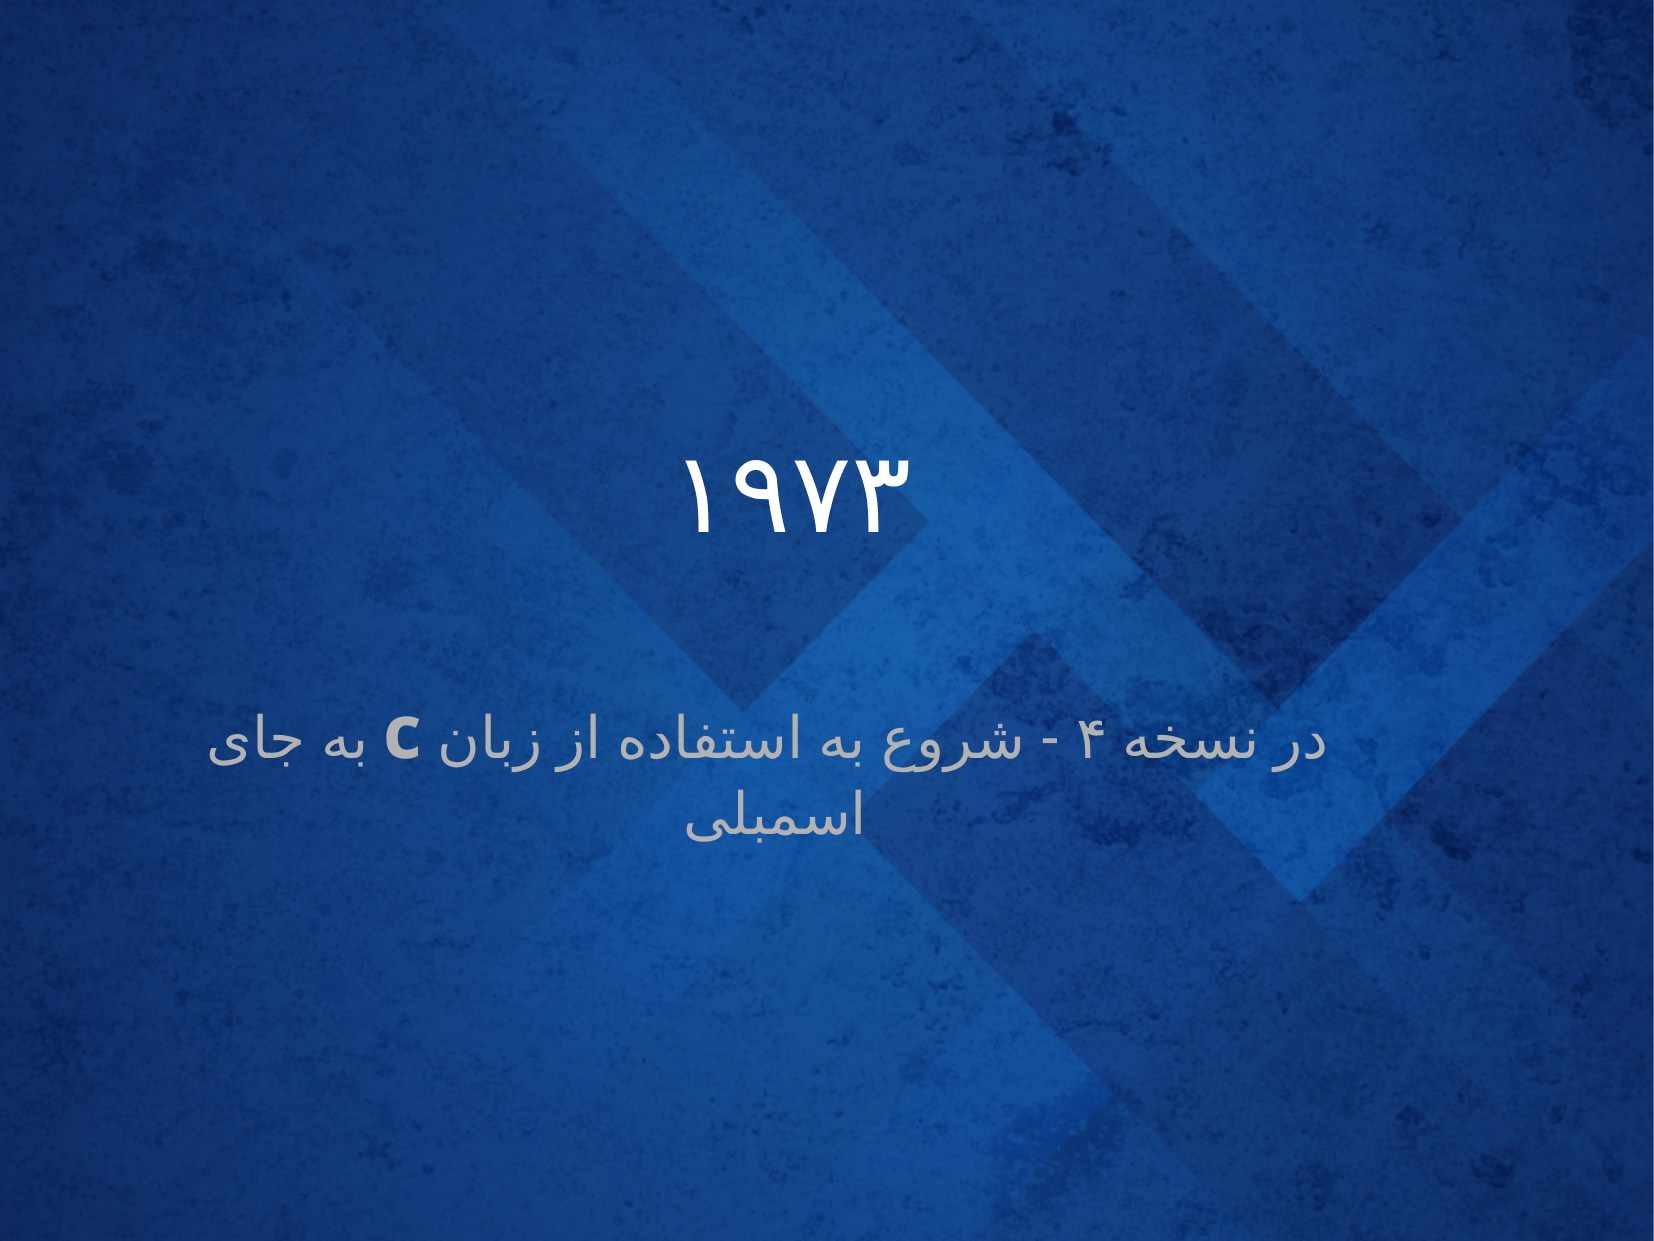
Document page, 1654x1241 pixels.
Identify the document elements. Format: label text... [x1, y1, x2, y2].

subtitle در نسخه ۴ - شروع به استفاده از زبان c به جای اسمبلی [194, 627, 1341, 910]
title ۱۹۷۳ [194, 383, 1388, 628]
picture [0, 0, 1654, 1241]
